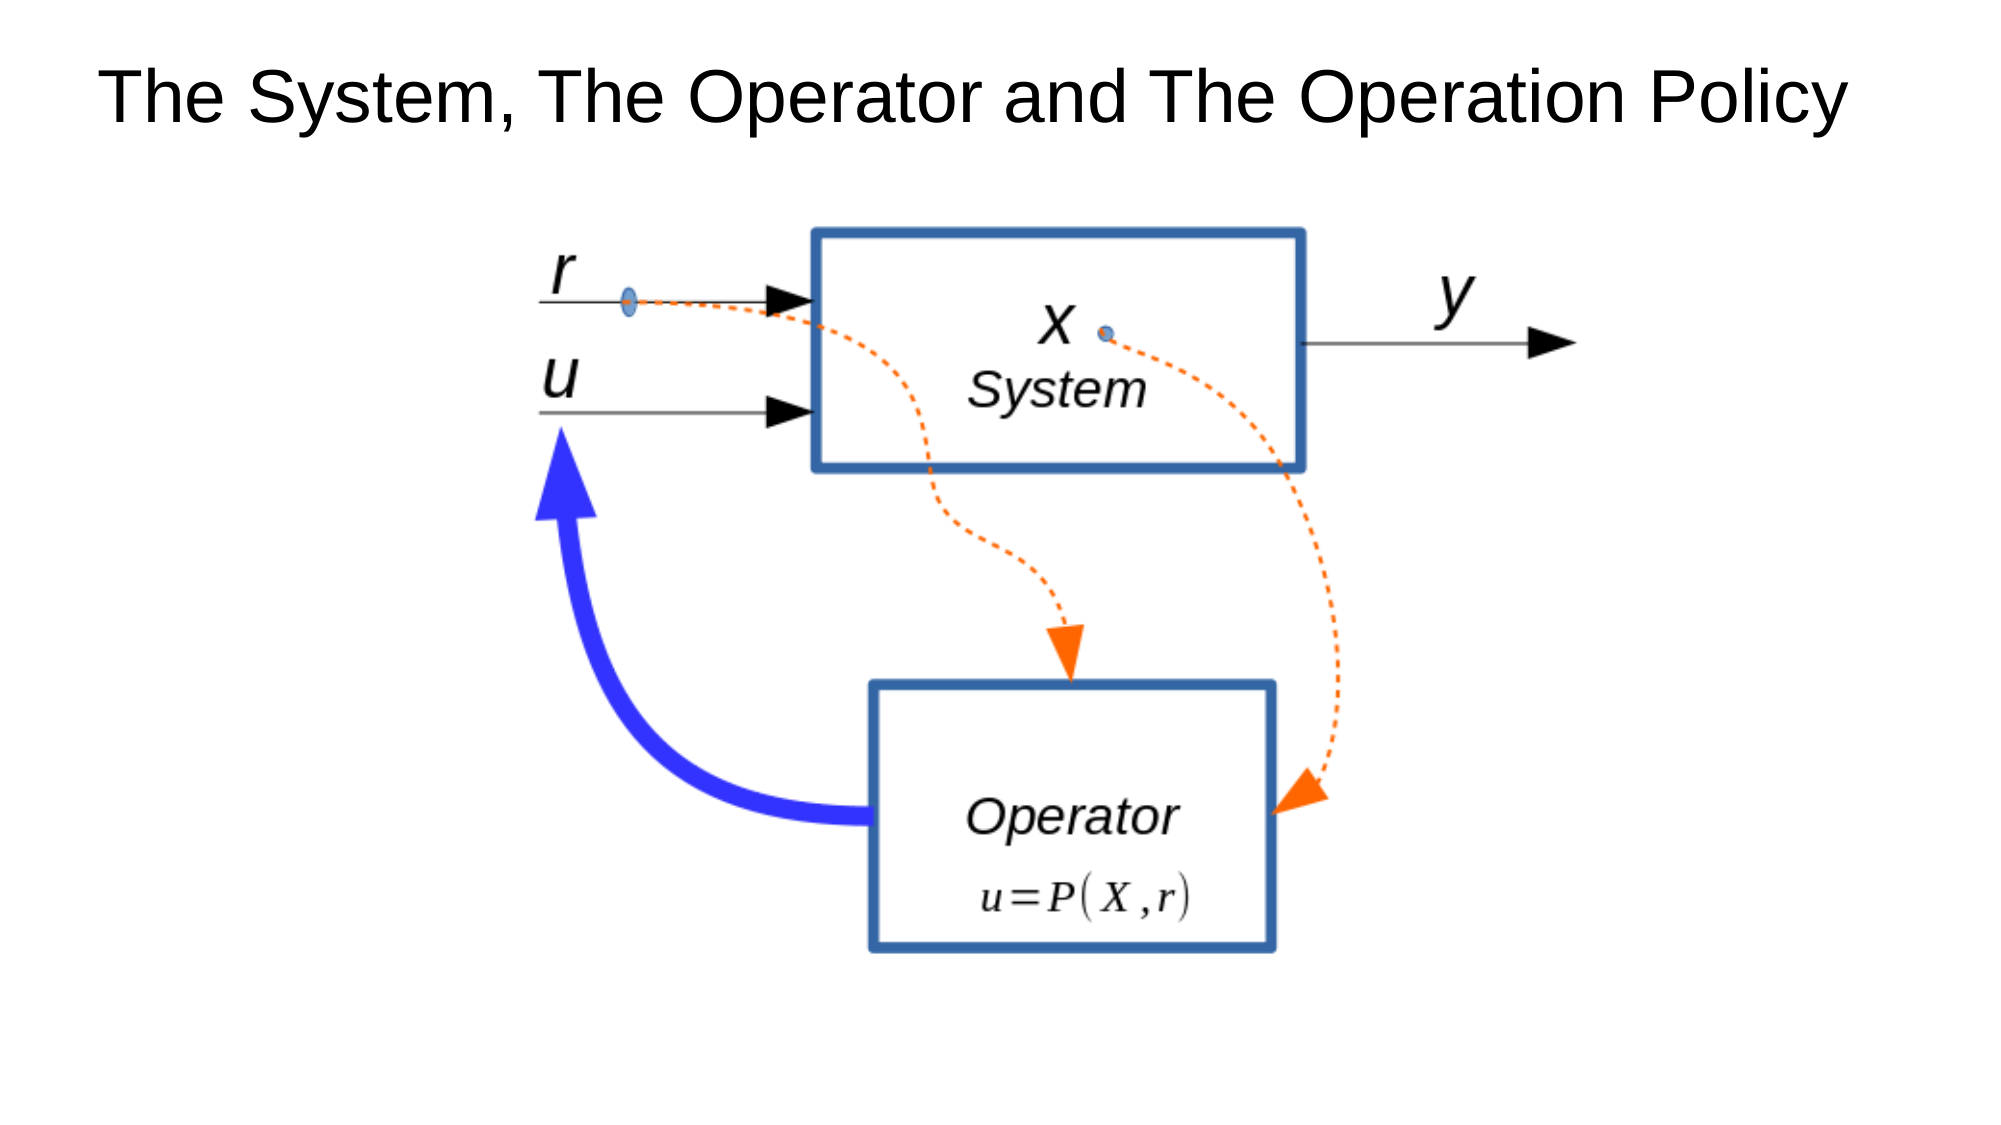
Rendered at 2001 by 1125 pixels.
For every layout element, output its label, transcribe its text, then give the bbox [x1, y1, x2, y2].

text_box The System, The Operator and The Operation Policy [82, 47, 1914, 231]
picture [413, 231, 1675, 1004]
